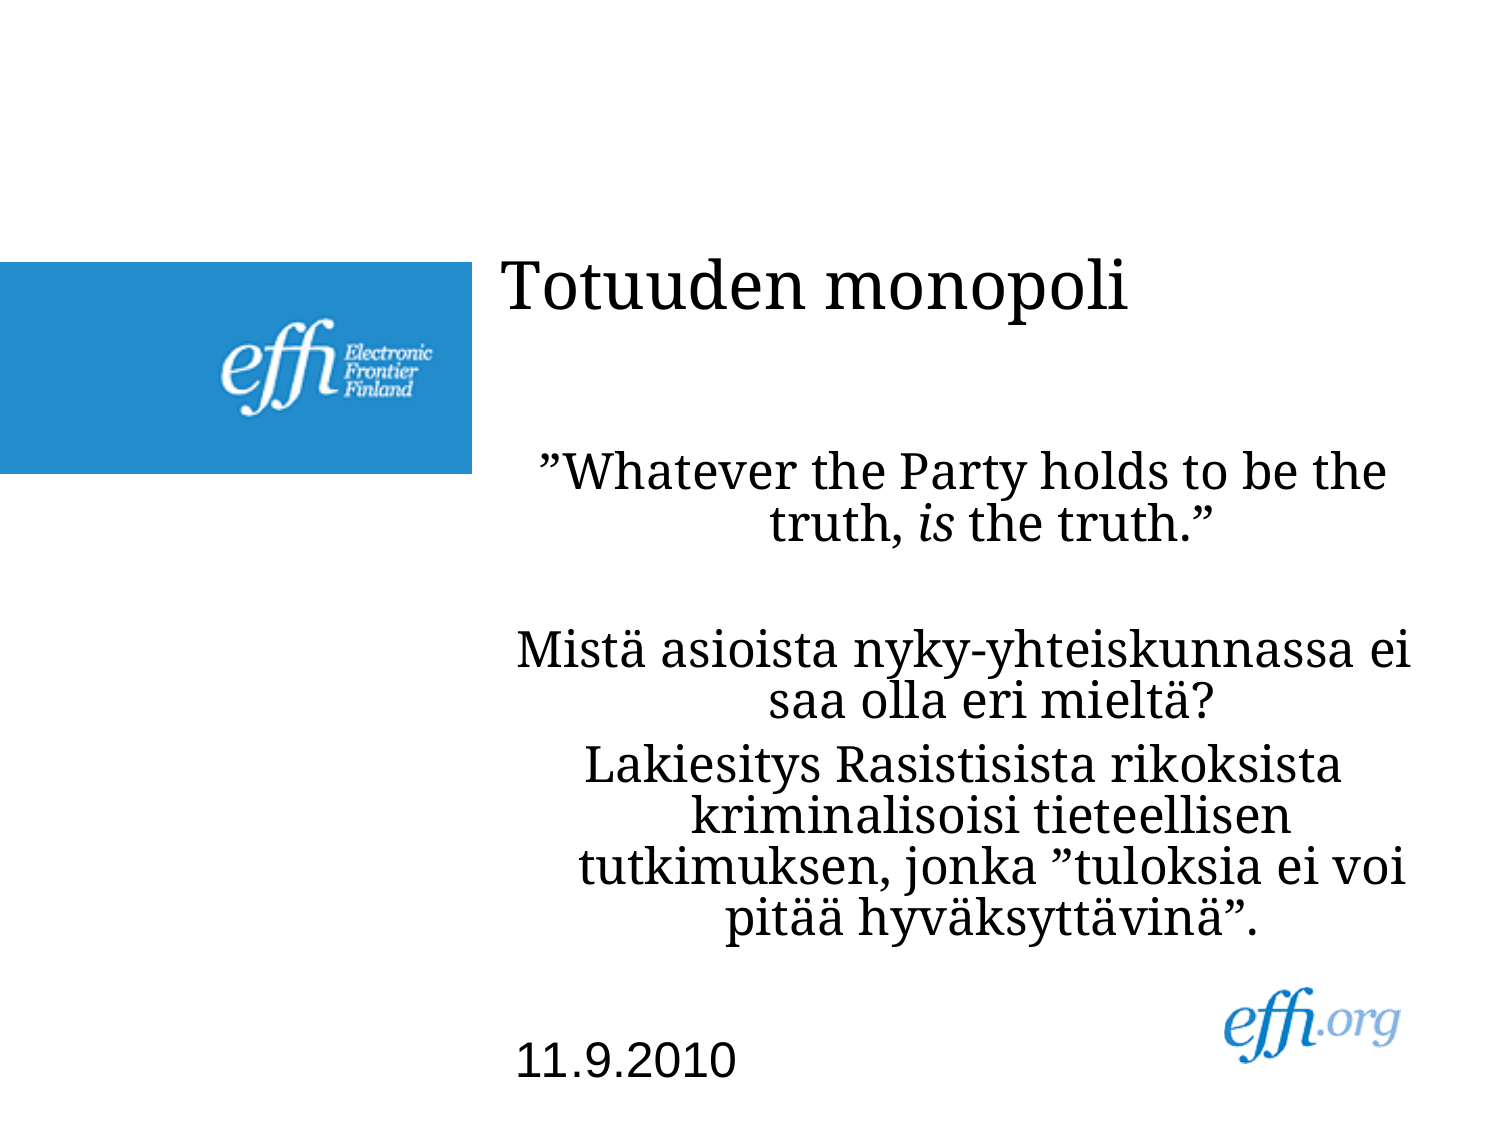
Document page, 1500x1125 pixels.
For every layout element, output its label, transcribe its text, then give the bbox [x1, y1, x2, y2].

picture [0, 262, 472, 474]
title Totuuden monopoli [500, 207, 1425, 368]
picture [1224, 1004, 1401, 1064]
subtitle ”Whatever the Party holds to be the truth, is the truth.” Mistä asioista nyky-yhteiskunnassa ei saa olla eri mieltä? Lakiesitys Rasistisista rikoksista kriminalisoisi tieteellisen tutkimuksen, jonka ”tuloksia ei voi pitää hyväksyttävinä”. [501, 390, 1427, 1004]
